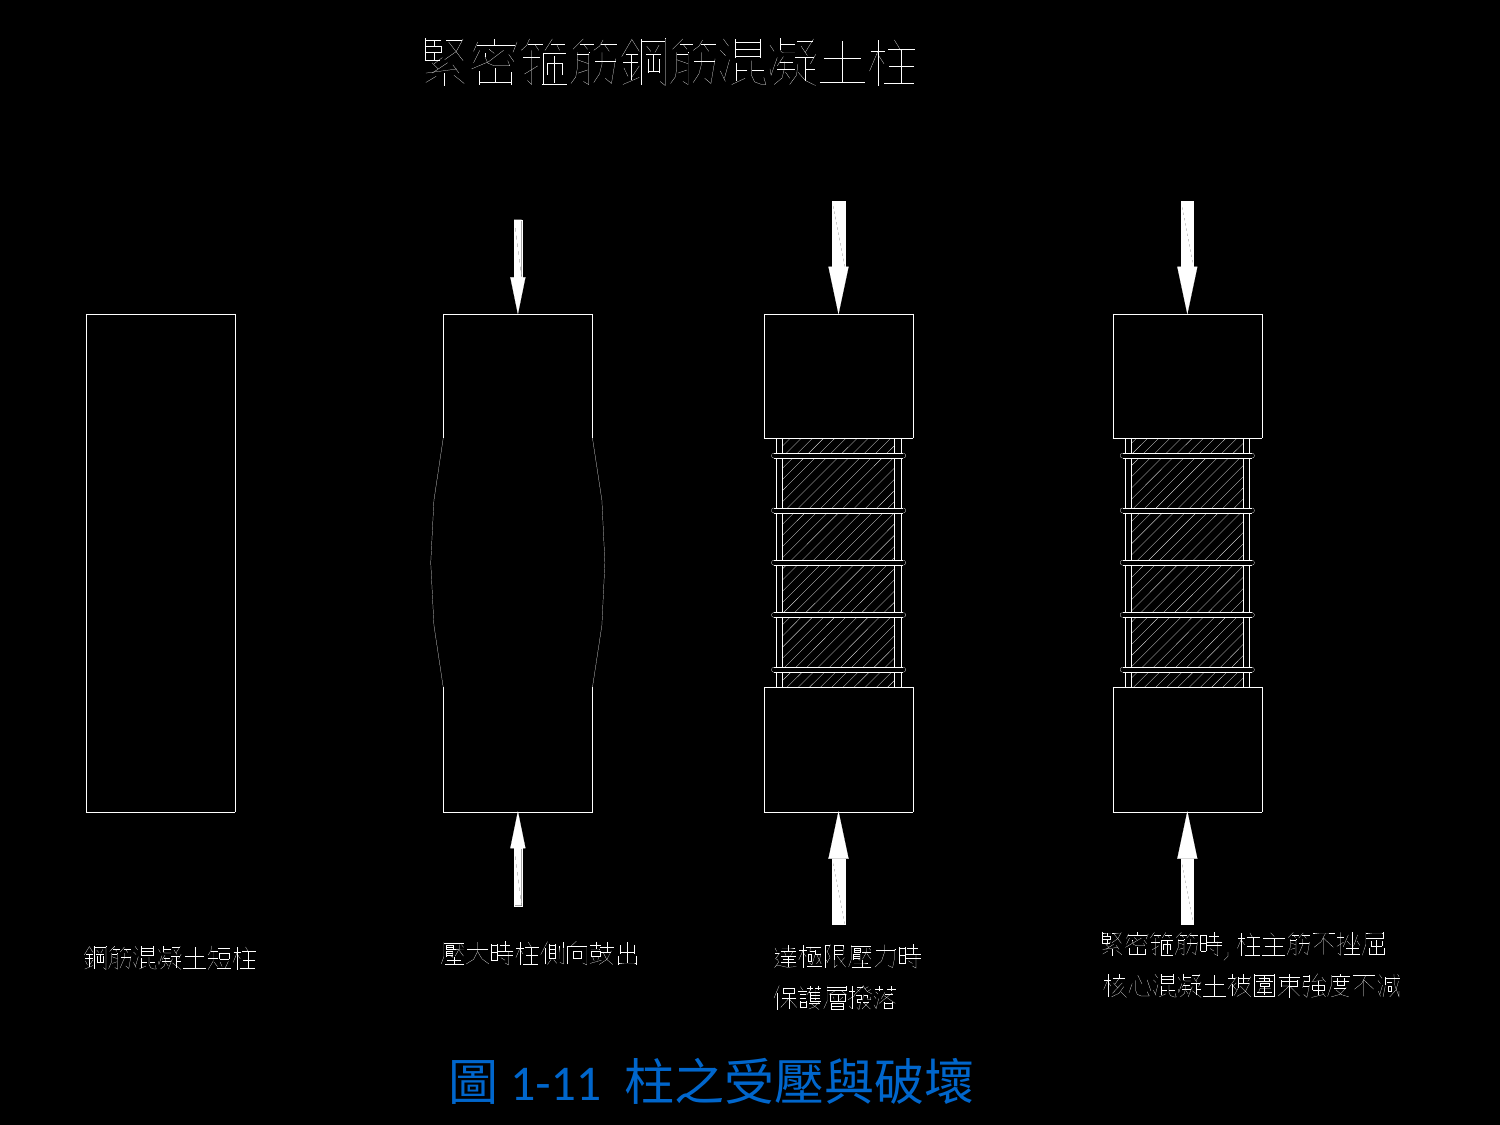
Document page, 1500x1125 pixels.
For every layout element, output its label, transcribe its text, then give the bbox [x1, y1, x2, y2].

text_box 圖1-11 柱之受壓與破壞 [433, 1042, 990, 1125]
chart [0, 0, 1500, 1125]
